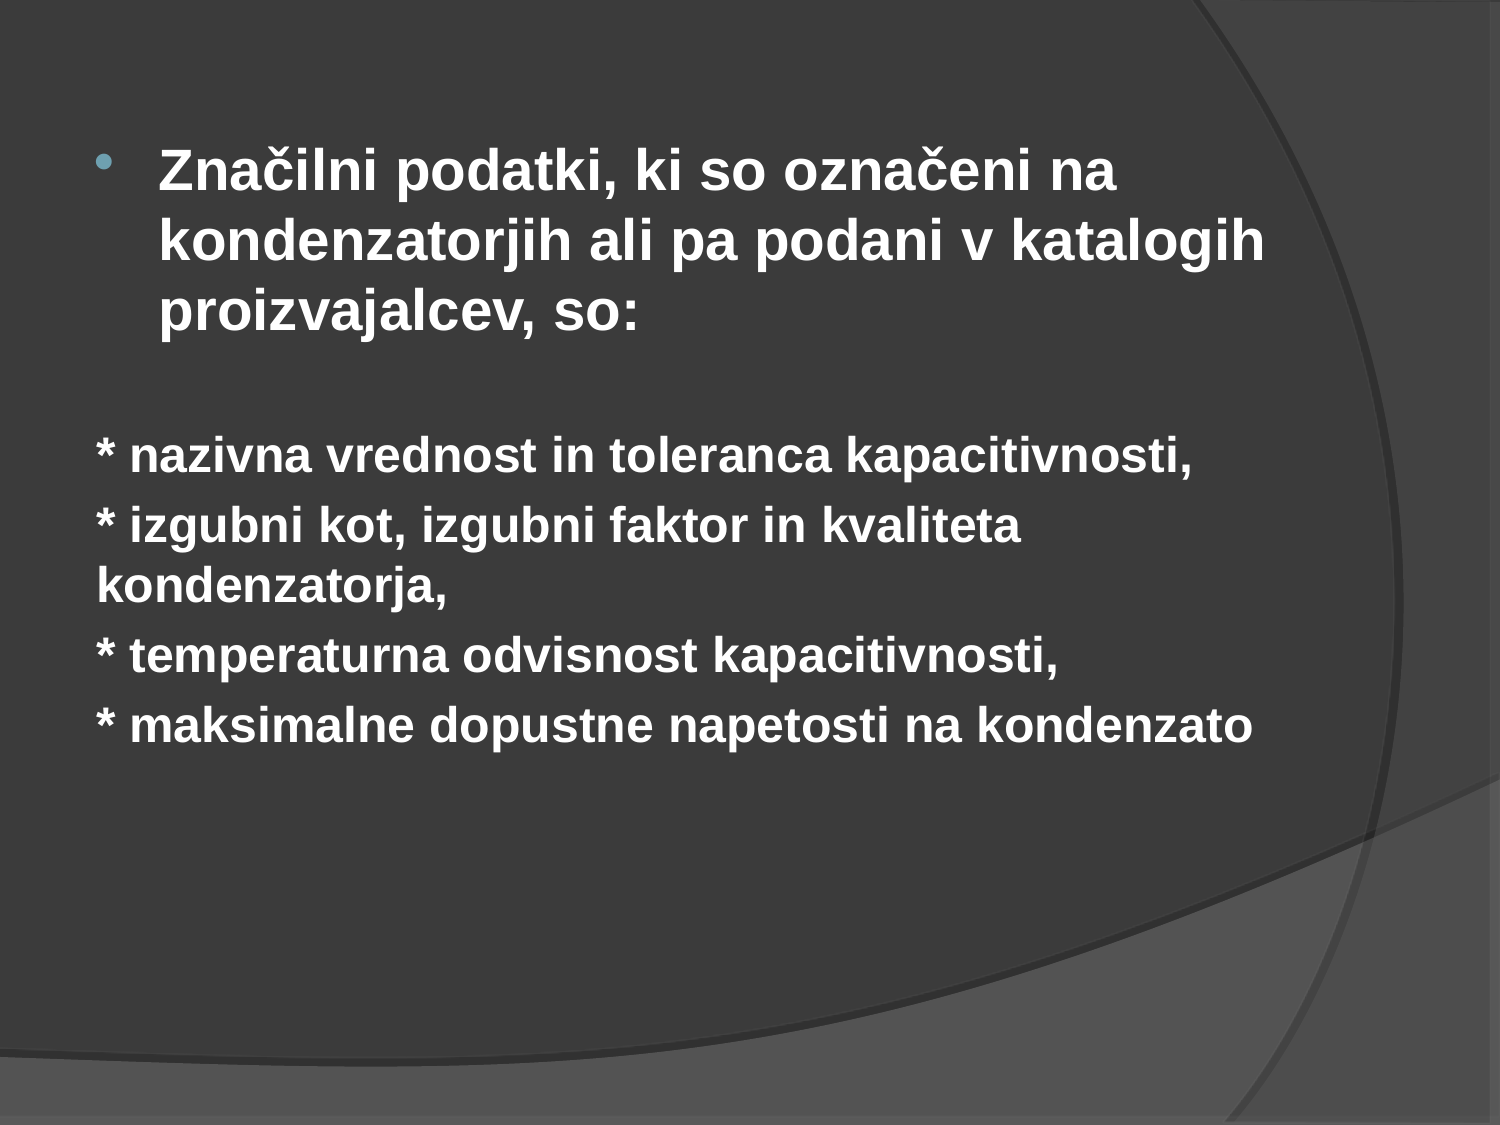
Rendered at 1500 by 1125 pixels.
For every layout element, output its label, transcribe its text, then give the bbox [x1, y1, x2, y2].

list Značilni podatki, ki so označeni na kondenzatorjih ali pa podani v katalogih proizvajalcev, so: * nazivna vrednost in toleranca kapacitivnosti, * izgubni kot, izgubni faktor in kvaliteta kondenzatorja, * temperaturna odvisnost kapacitivnosti, * maksimalne dopustne napetosti na kondenzato [75, 125, 1300, 1005]
